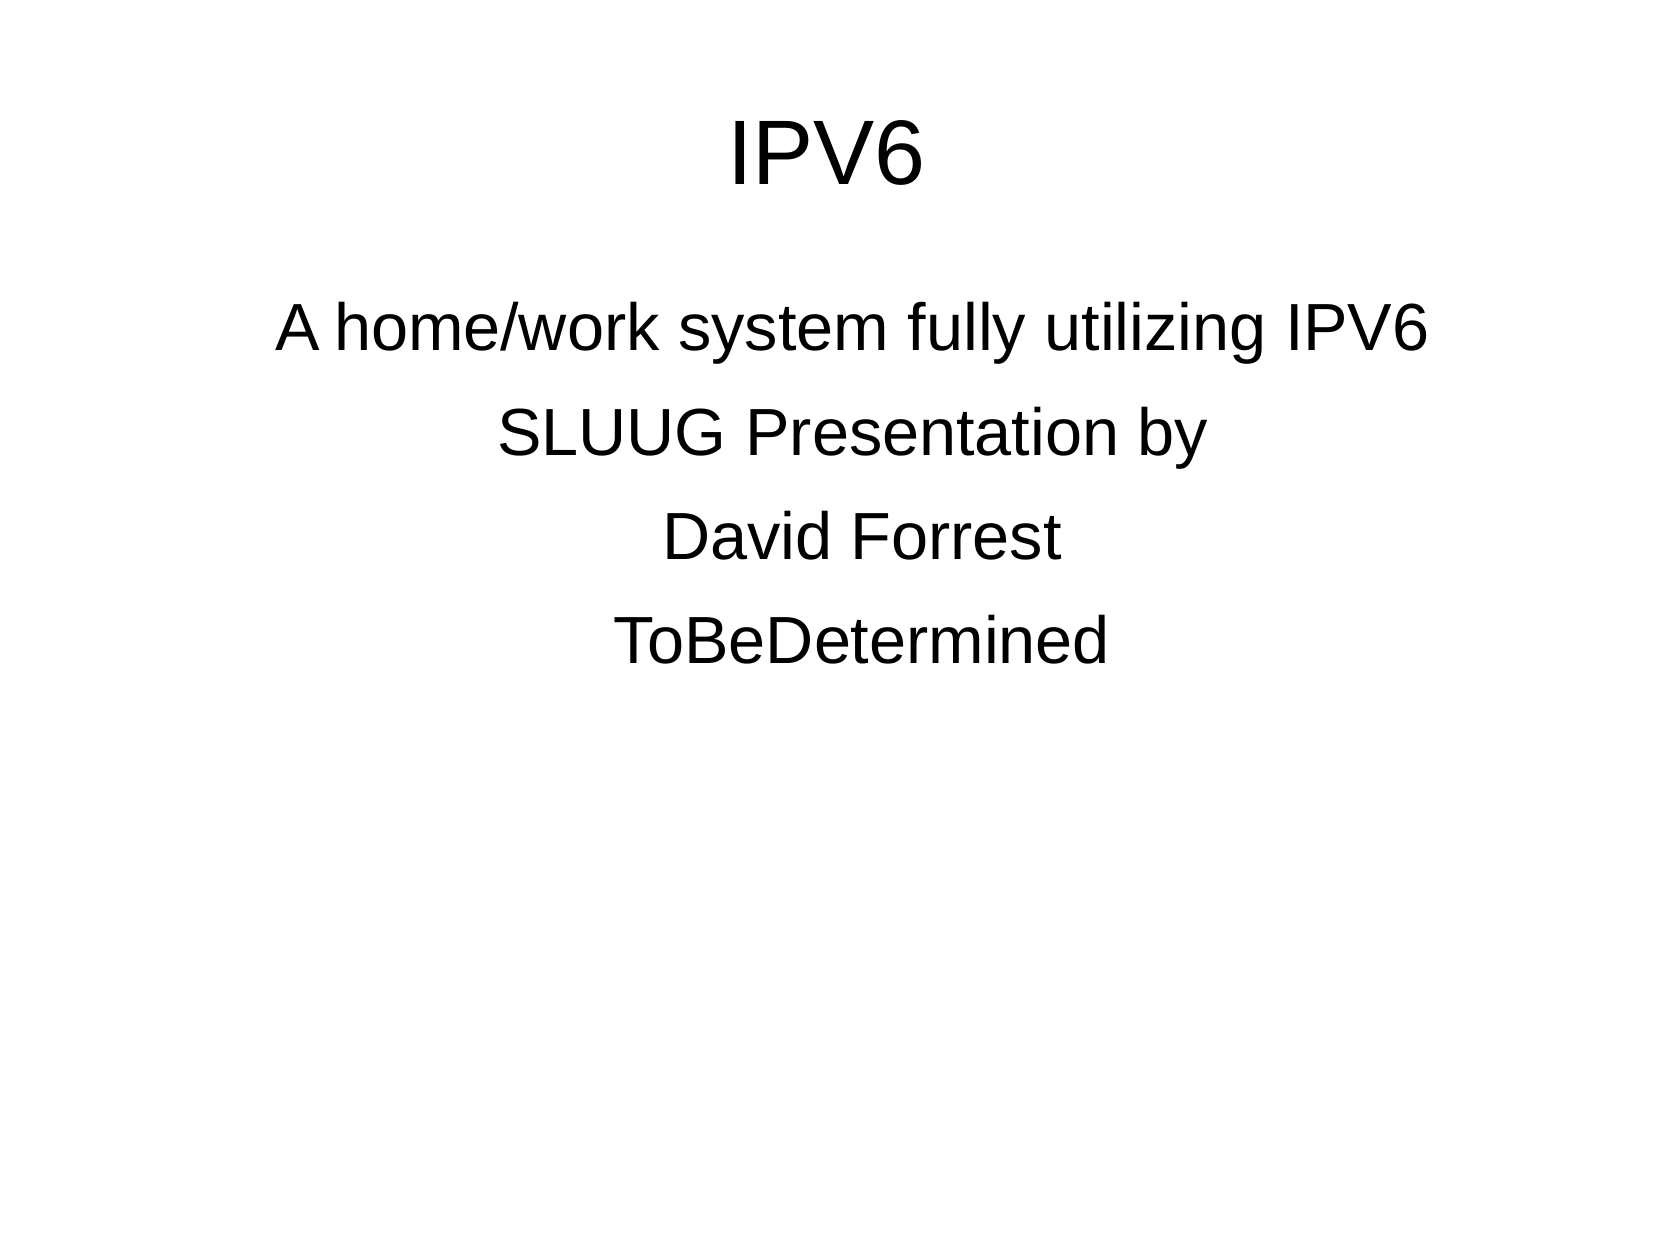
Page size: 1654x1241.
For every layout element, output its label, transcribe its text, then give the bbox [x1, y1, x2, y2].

list A home/work system fully utilizing IPV6 SLUUG Presentation by David Forrest ToBeDetermined [82, 290, 1571, 1010]
title IPV6 [82, 49, 1571, 257]
